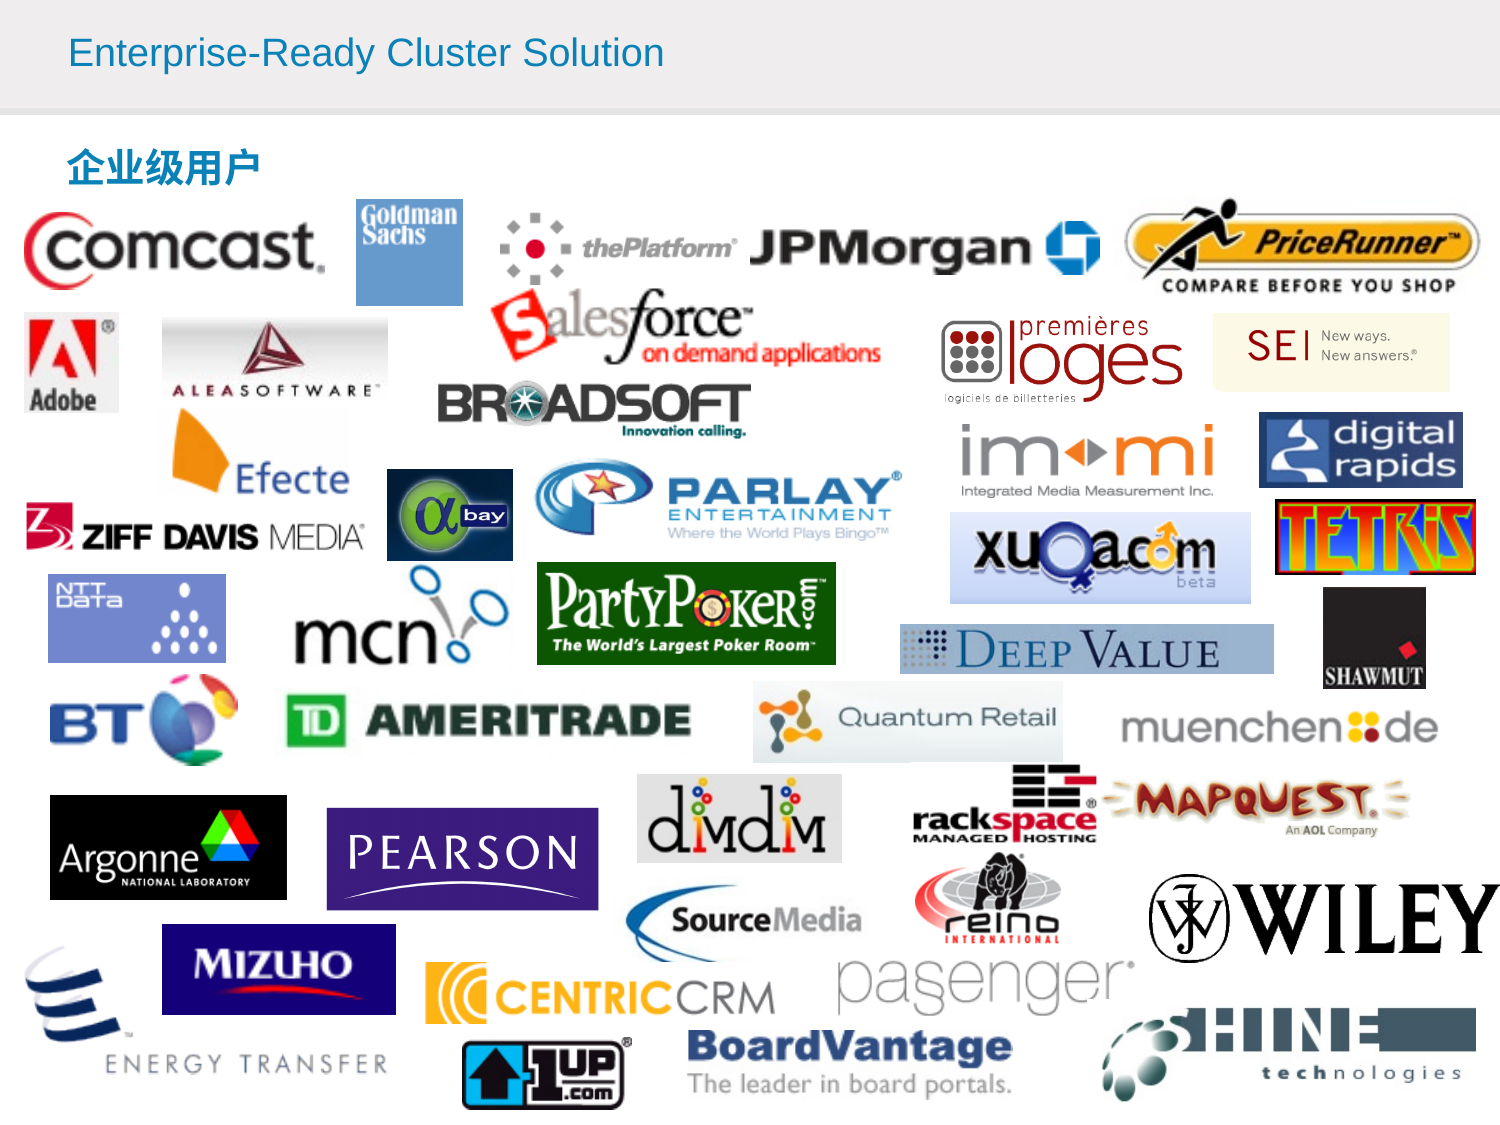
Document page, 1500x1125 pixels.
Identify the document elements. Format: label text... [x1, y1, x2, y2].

picture [0, 0, 1500, 115]
picture [687, 1030, 1013, 1101]
picture [412, 287, 888, 445]
picture [950, 512, 1251, 604]
picture [324, 805, 601, 913]
title 企业级用户 [51, 129, 680, 209]
picture [50, 674, 238, 766]
picture [50, 795, 287, 901]
picture [356, 199, 463, 306]
picture [425, 849, 1500, 1108]
picture [275, 687, 726, 761]
picture [900, 587, 1450, 751]
picture [24, 317, 513, 668]
picture [24, 312, 119, 413]
picture [753, 681, 1447, 847]
picture [537, 562, 836, 665]
picture [1259, 412, 1463, 488]
picture [750, 196, 1488, 498]
picture [24, 212, 325, 290]
picture [500, 212, 738, 285]
picture [24, 924, 396, 1075]
picture [48, 574, 226, 663]
picture [462, 1037, 632, 1110]
picture [1275, 499, 1476, 576]
picture [387, 469, 513, 561]
picture [525, 457, 911, 550]
picture [637, 774, 842, 864]
